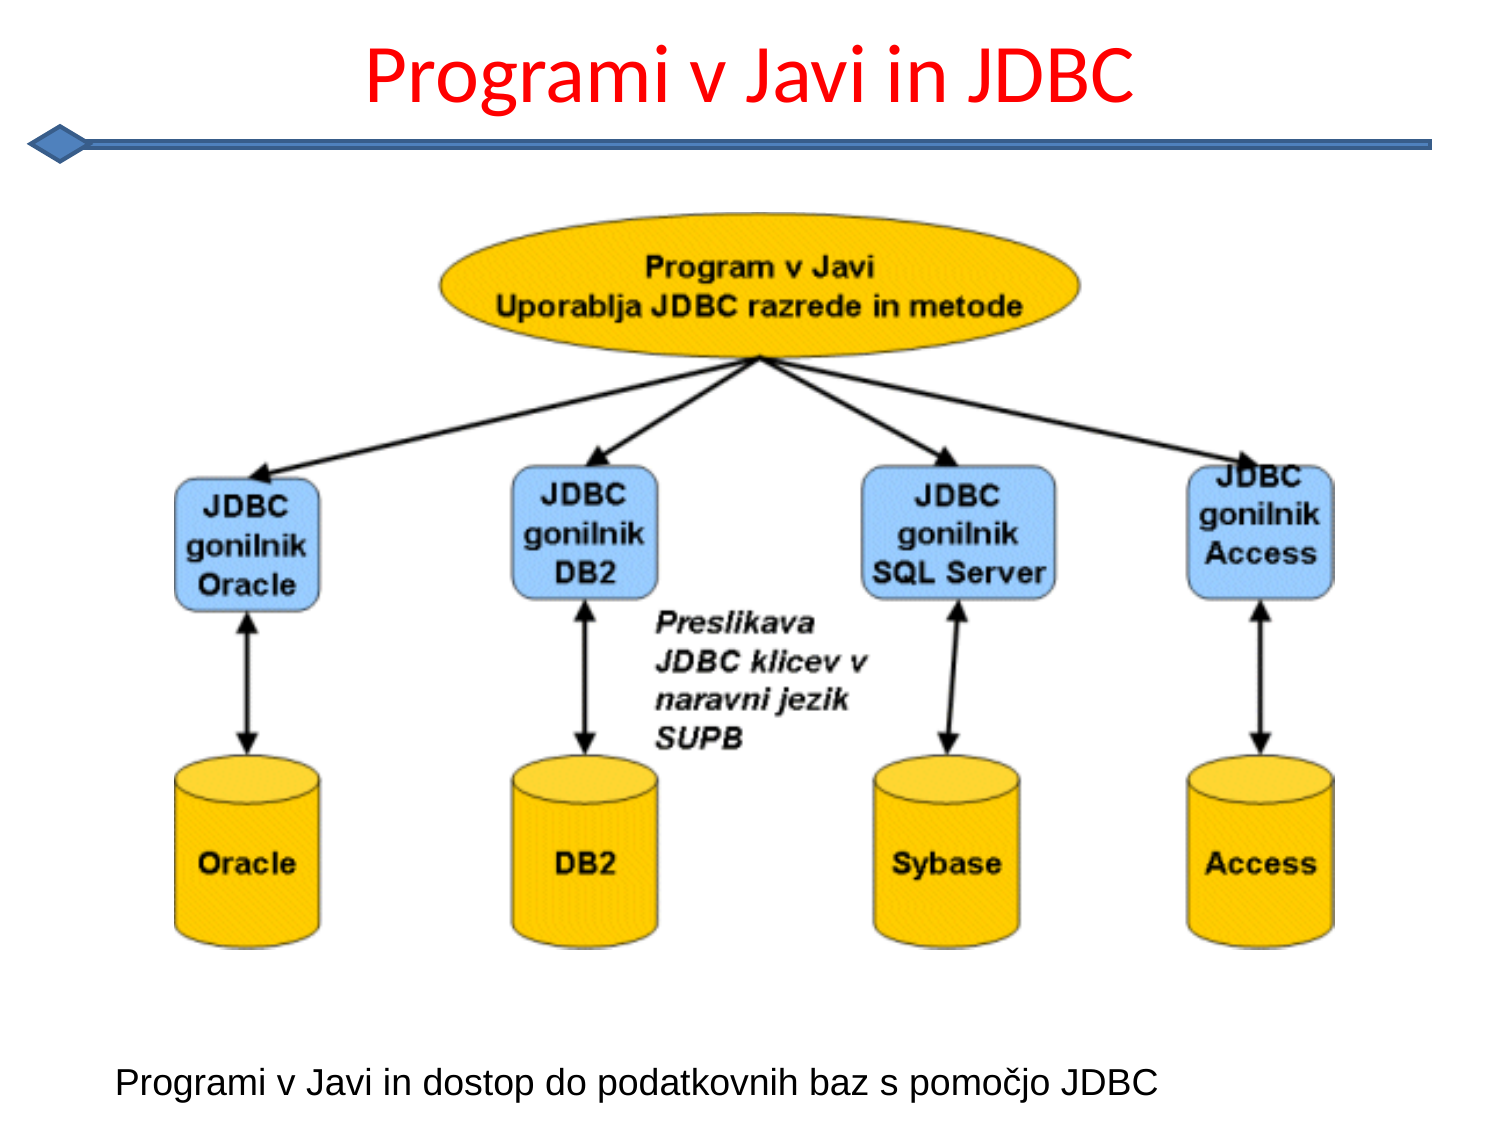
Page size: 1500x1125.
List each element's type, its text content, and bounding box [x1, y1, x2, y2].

picture [174, 212, 1335, 951]
text_box Programi v Javi in dostop do podatkovnih baz s pomočjo JDBC [99, 1049, 1463, 1111]
title Programi v Javi in JDBC [75, 0, 1426, 138]
